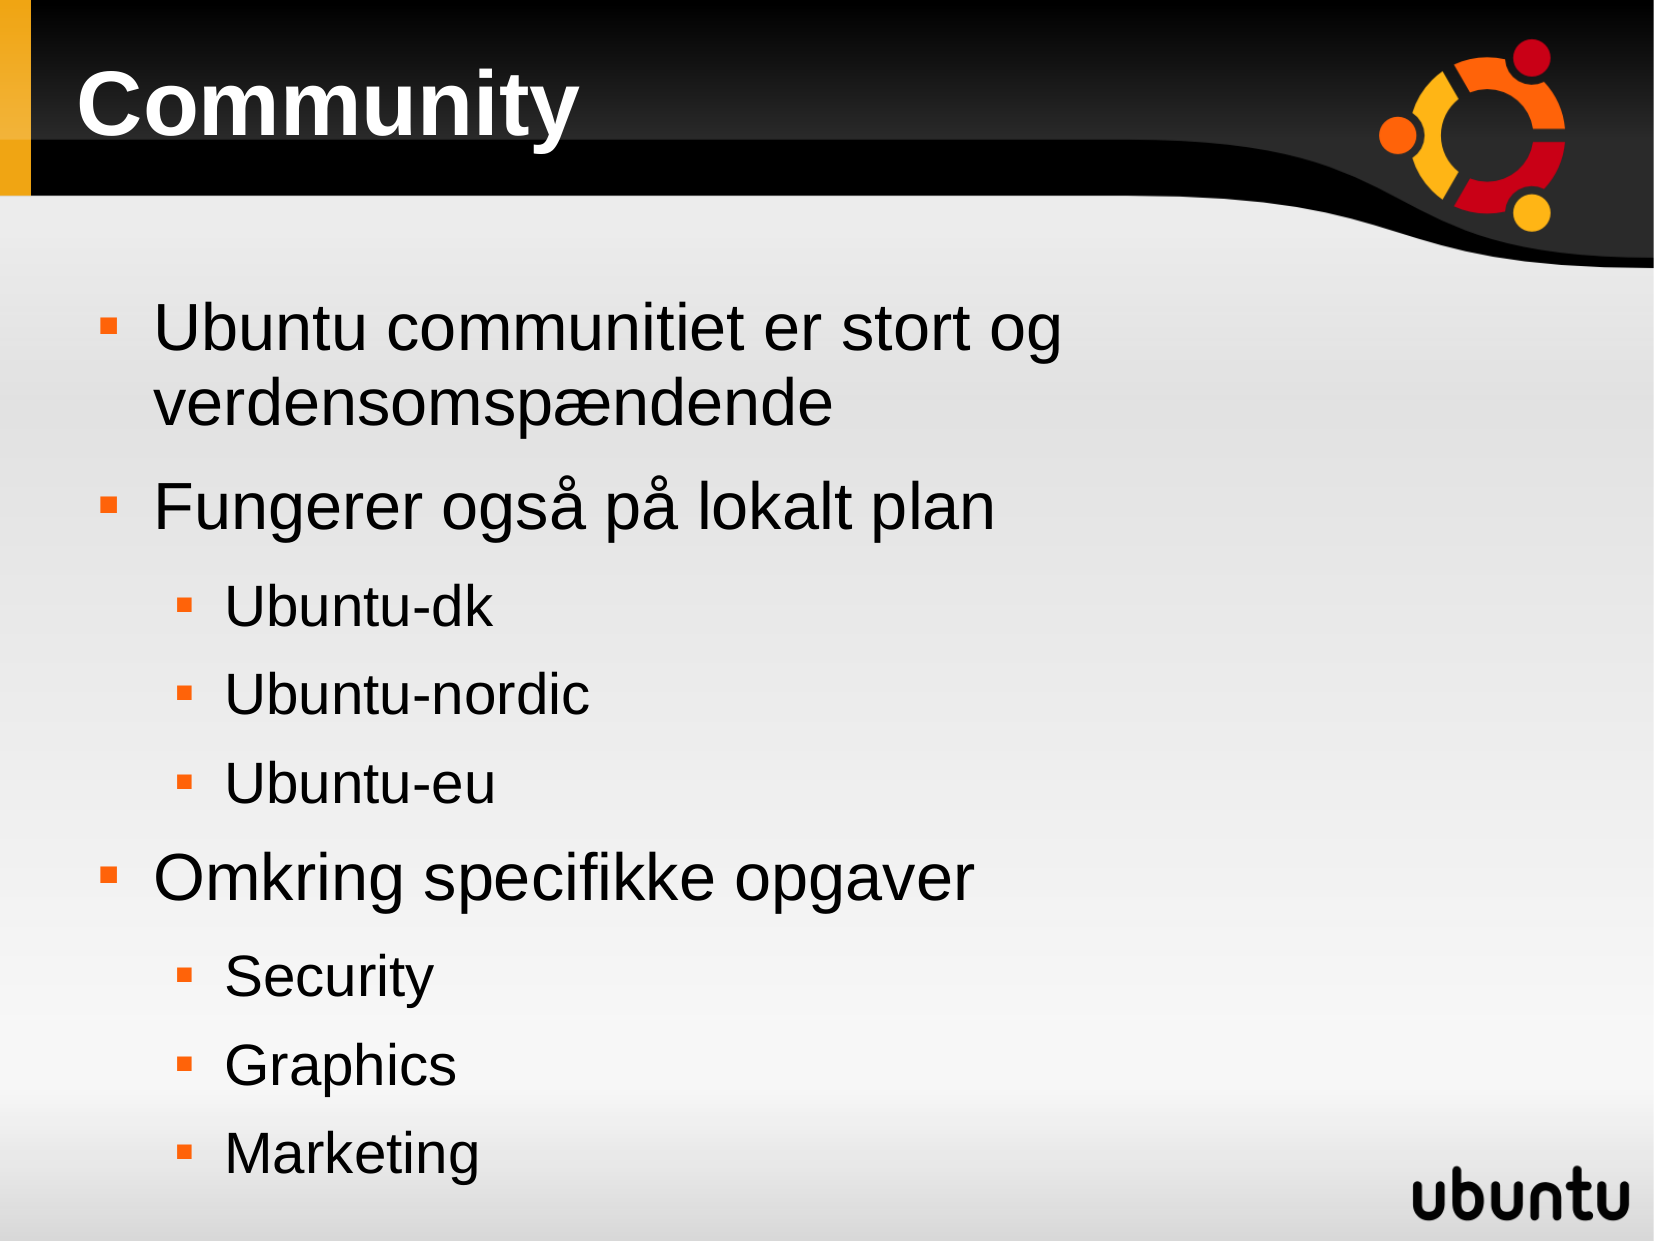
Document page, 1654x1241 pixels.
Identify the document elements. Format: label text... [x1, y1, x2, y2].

title Community [76, 7, 1565, 200]
picture [0, 0, 1654, 1241]
list Ubuntu communitiet er stort og verdensomspændende Fungerer også på lokalt plan Ubuntu-dk Ubuntu-nordic Ubuntu-eu Omkring specifikke opgaver Security Graphics Marketing [82, 290, 1571, 1187]
